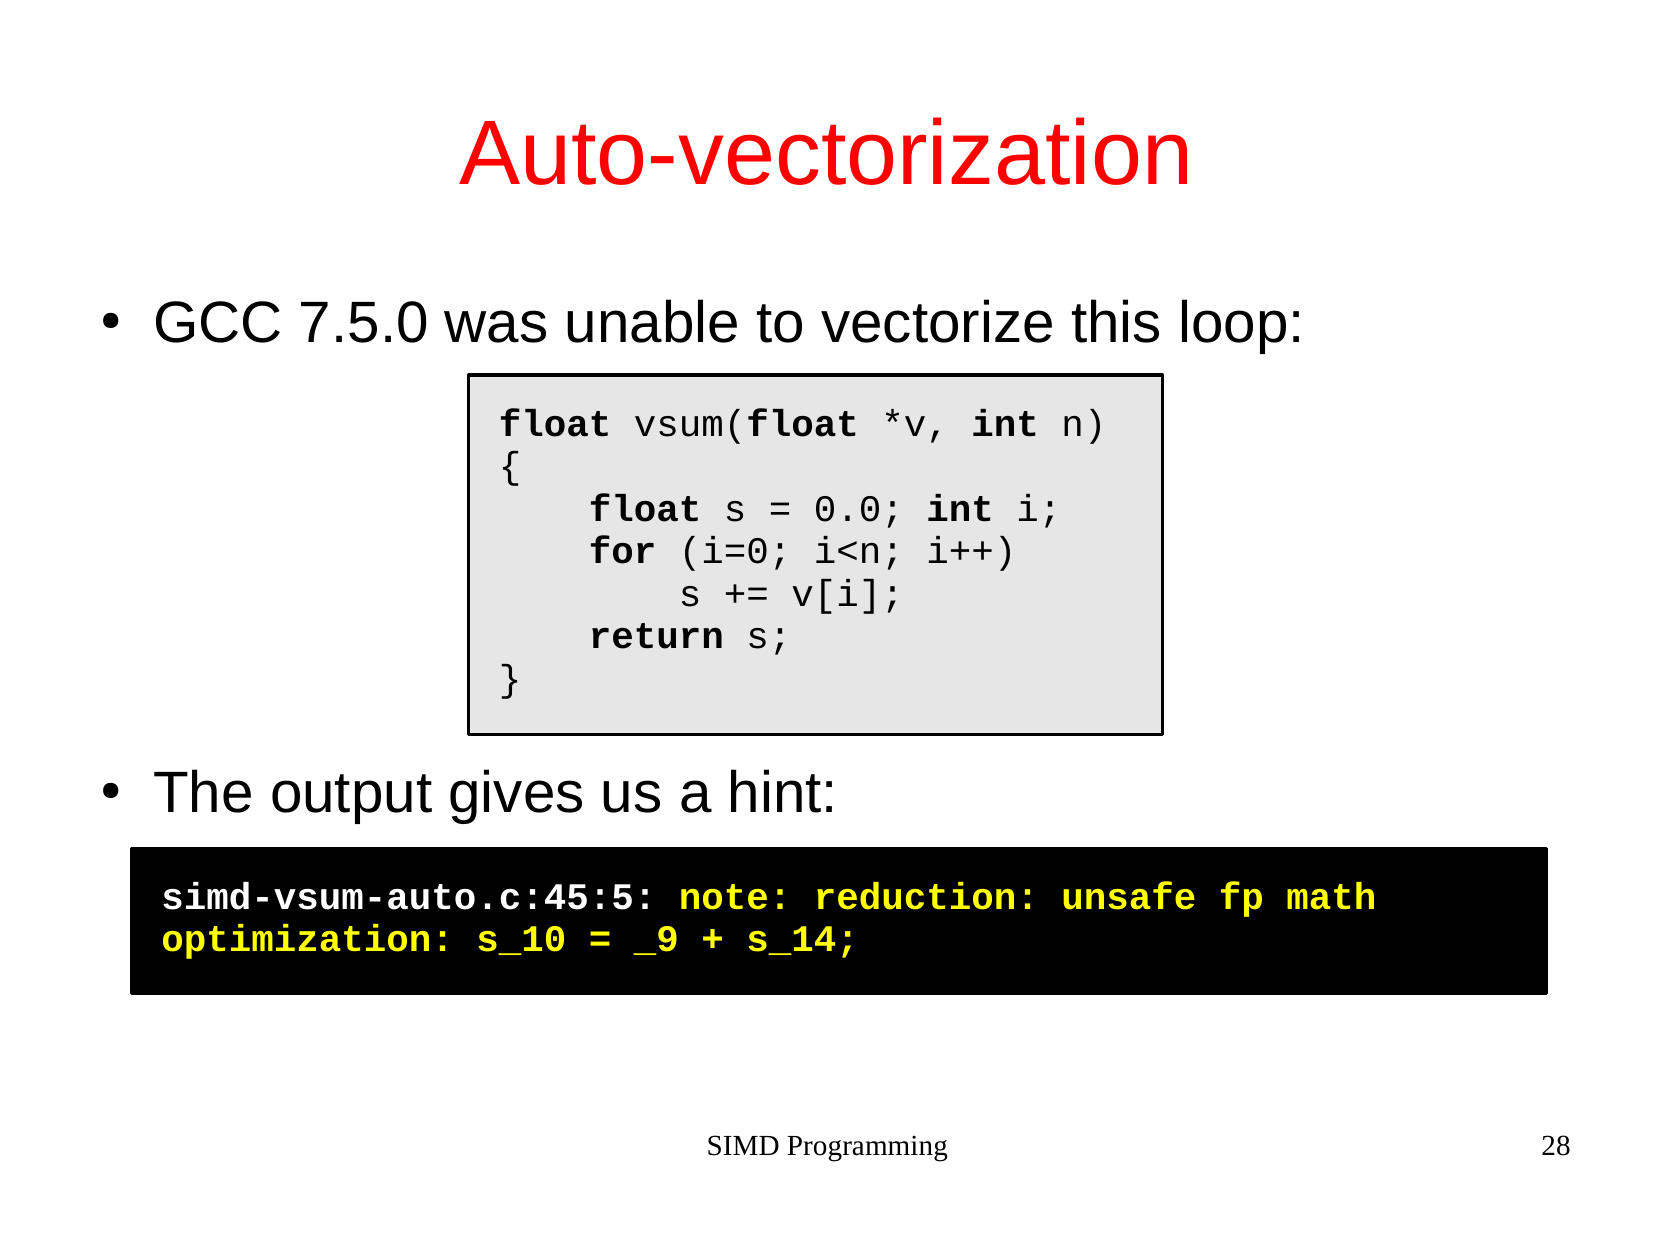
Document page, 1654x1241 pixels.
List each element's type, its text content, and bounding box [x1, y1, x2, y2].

text_box float vsum(float *v, int n) { float s = 0.0; int i; for (i=0; i<n; i++) s += v[i]; return s; } [468, 375, 1163, 735]
text_box simd-vsum-auto.c:45:5: note: reduction: unsafe fp math optimization: s_10 = _9 + s_14; [131, 848, 1547, 994]
list GCC 7.5.0 was unable to vectorize this loop: The output gives us a hint: [82, 290, 1571, 1109]
title Auto-vectorization [82, 49, 1571, 257]
